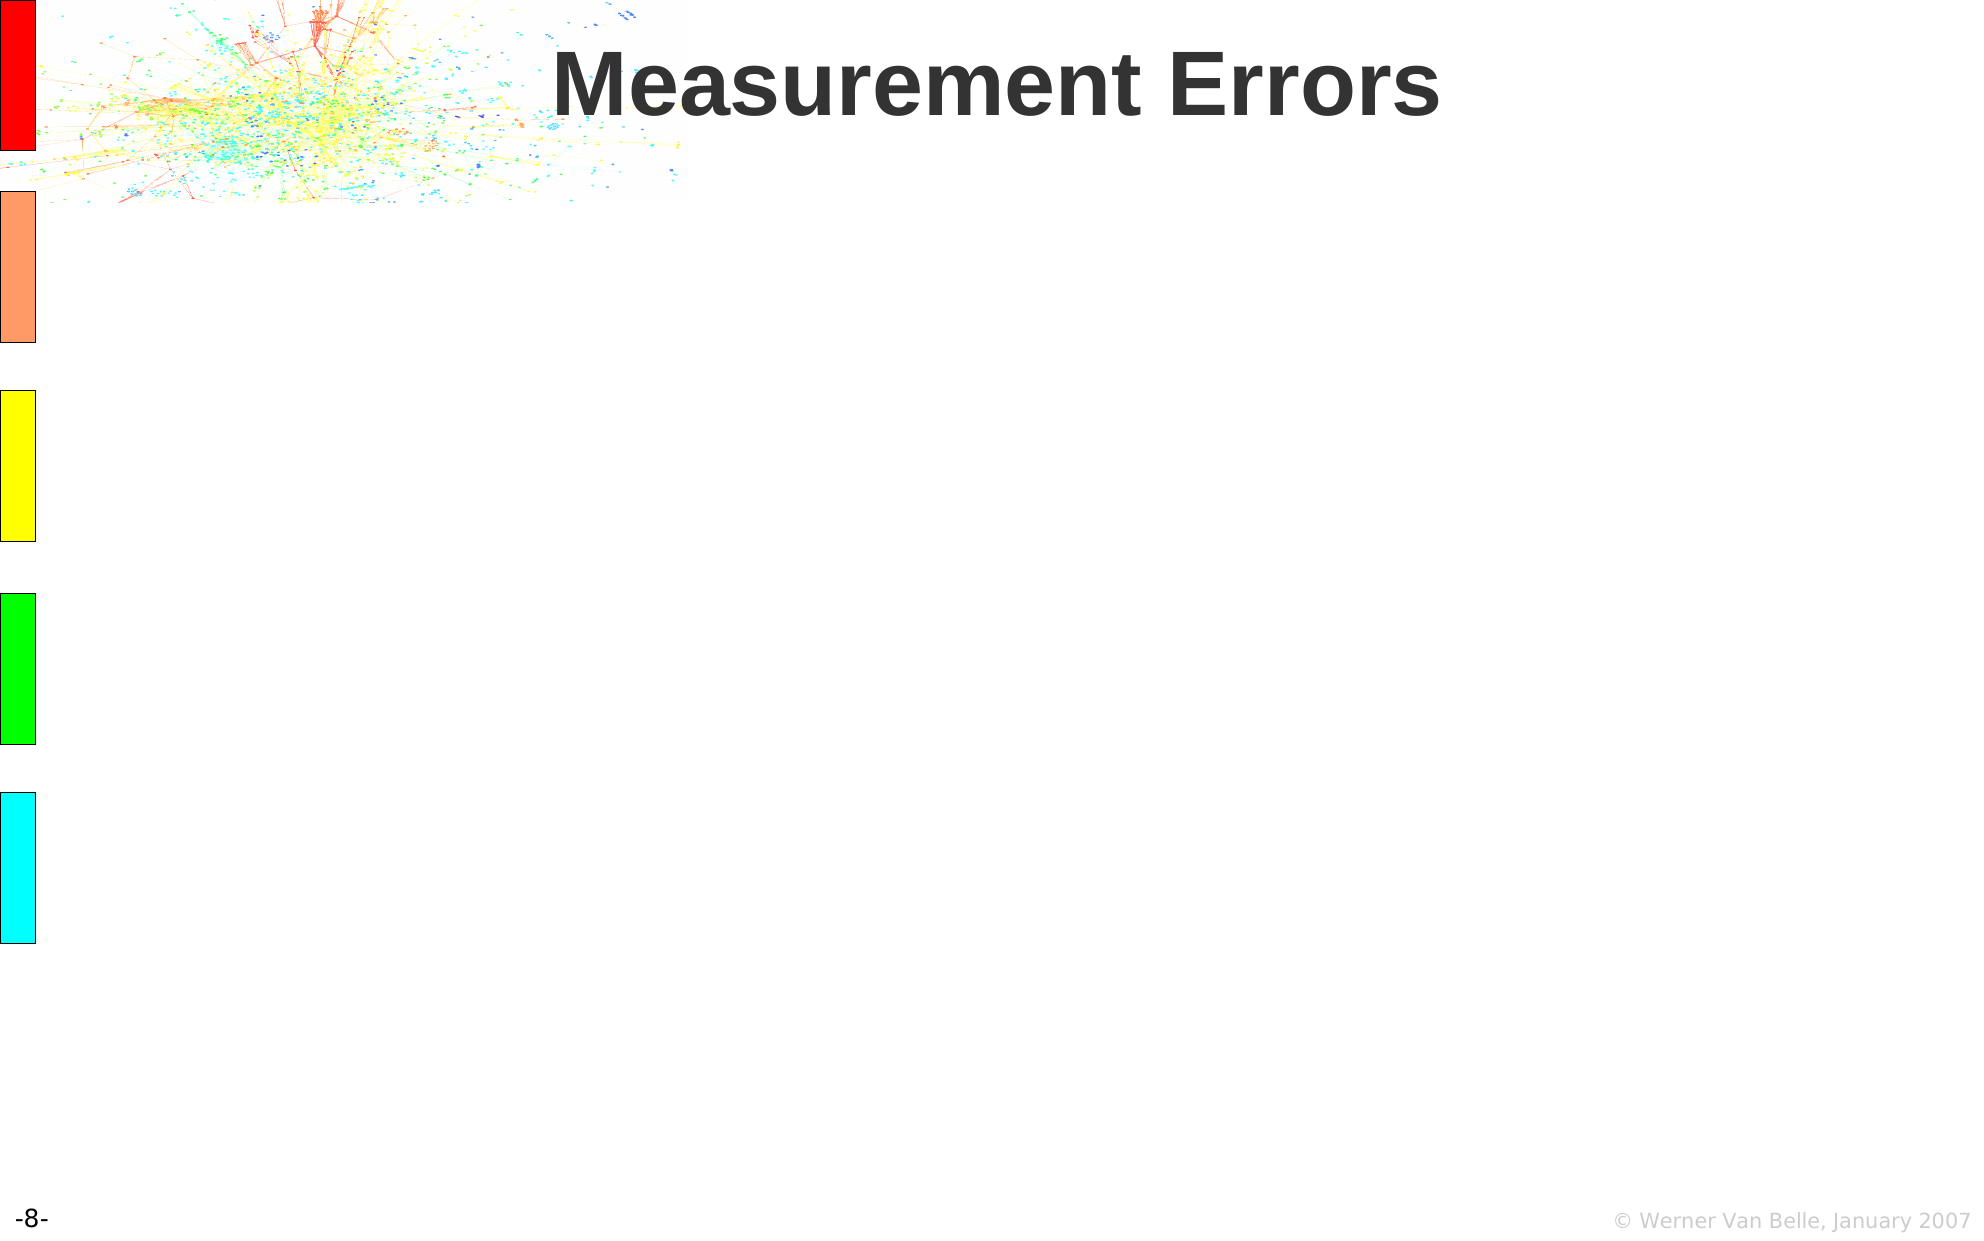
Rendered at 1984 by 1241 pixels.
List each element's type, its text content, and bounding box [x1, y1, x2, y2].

title Gene Expression [0, 0, 688, 203]
title Measurement Errors [150, 17, 1845, 151]
